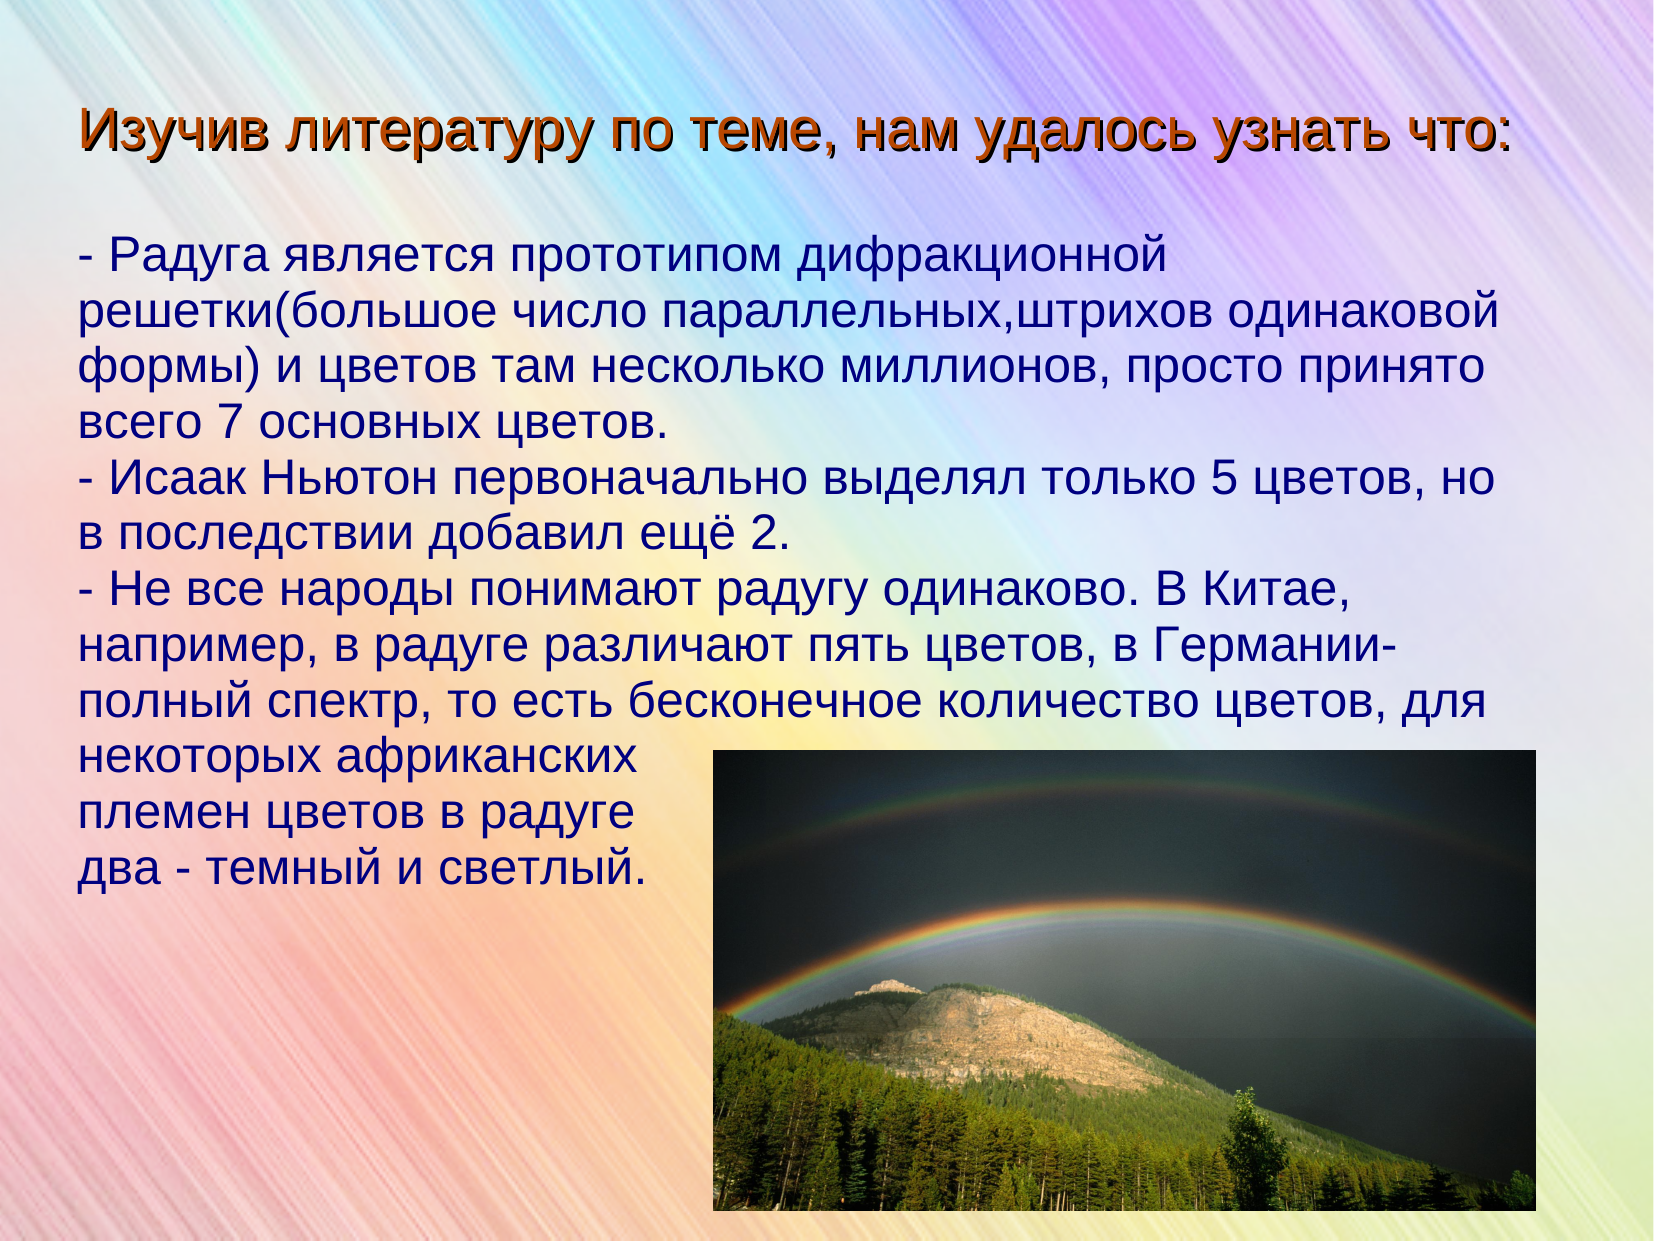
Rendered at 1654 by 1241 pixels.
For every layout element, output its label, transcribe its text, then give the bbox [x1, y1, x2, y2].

text_box Изучив литературу по теме, нам удалось узнать что: - Радуга является прототипом дифракционной решетки(большое число параллельных,штрихов одинаковой формы) и цветов там несколько миллионов, просто принято всего 7 основных цветов. - Исаак Ньютон первоначально выделял только 5 цветов, но в последствии добавил ещё 2. - Не все народы понимают радугу одинаково. В Китае, например, в радуге различают пять цветов, в Германии- полный спектр, то есть бесконечное количество цветов, для некоторых африканских племен цветов в радуге два - темный и светлый. [62, 88, 1536, 1070]
picture [0, 0, 1654, 1241]
